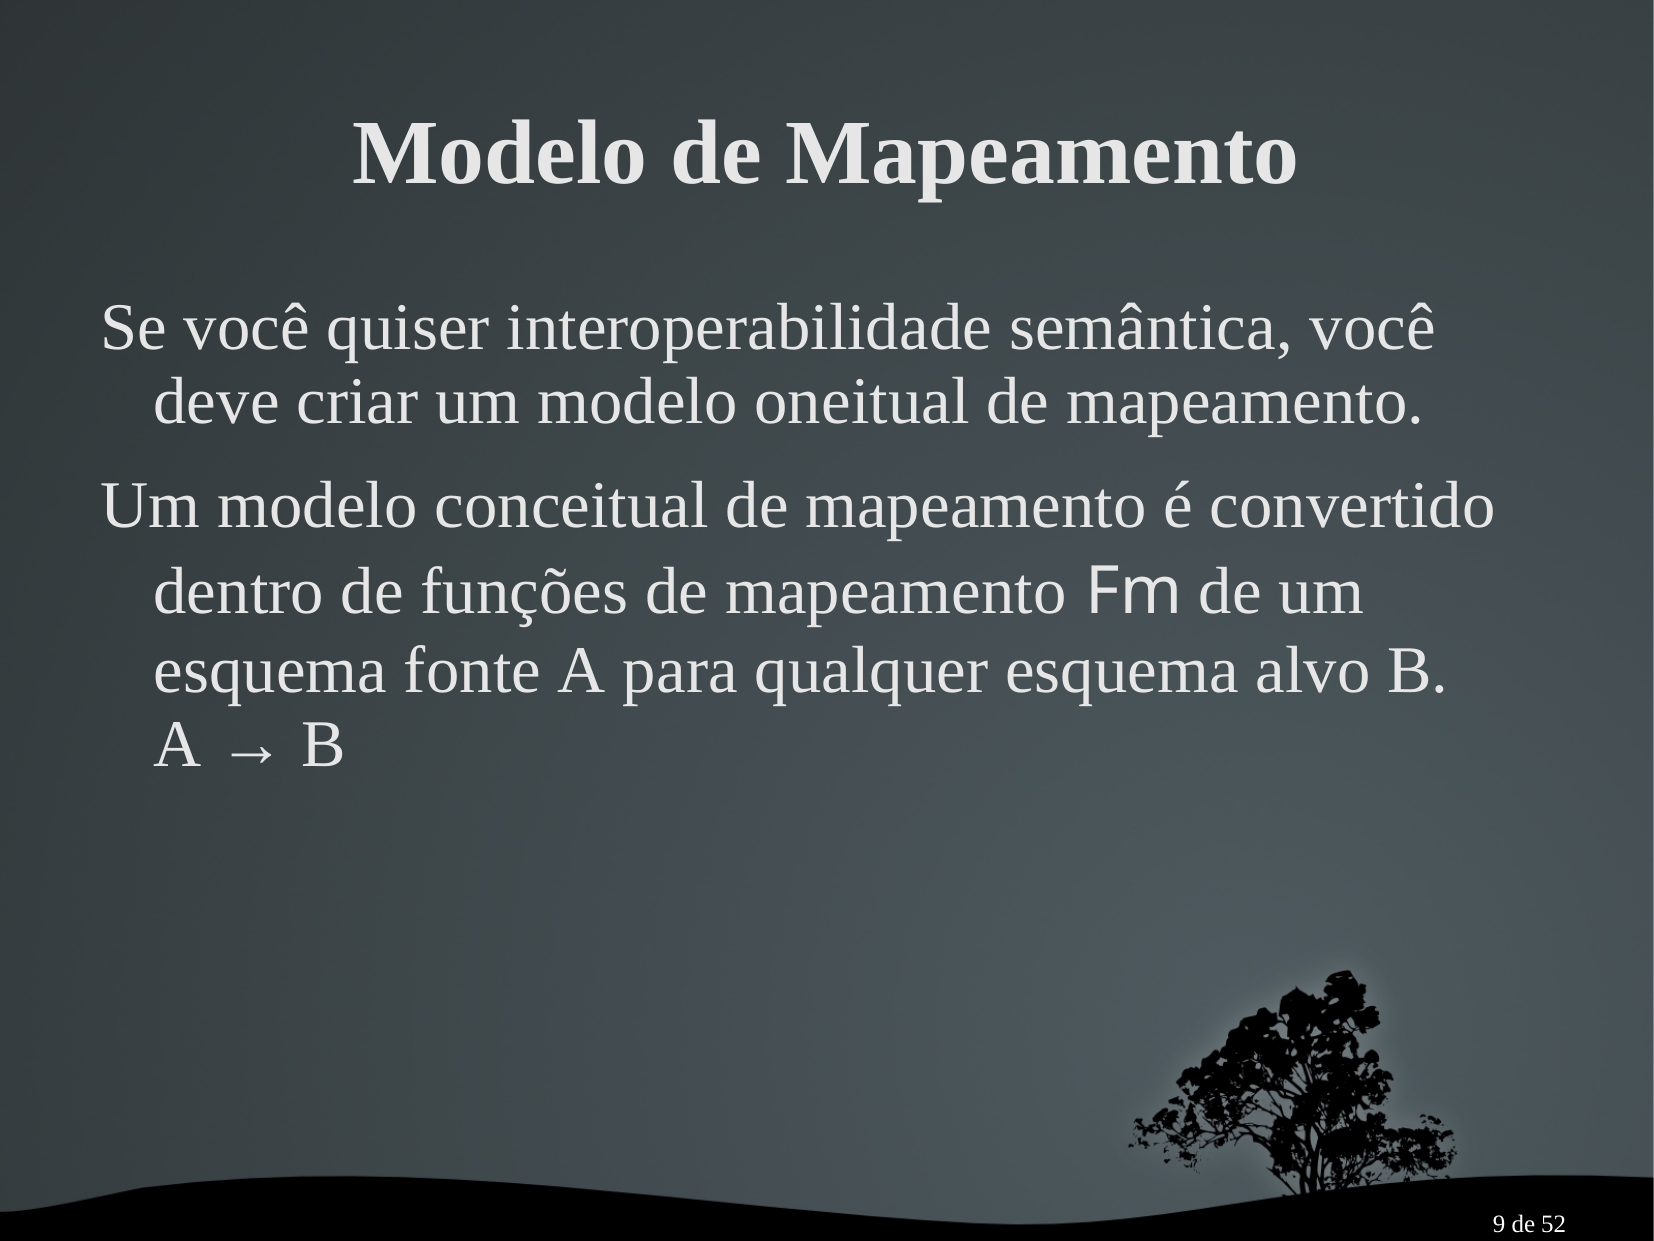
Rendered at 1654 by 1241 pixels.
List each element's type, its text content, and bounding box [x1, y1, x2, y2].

title Modelo de Mapeamento [82, 49, 1571, 257]
picture [0, 0, 1654, 1241]
list Se você quiser interoperabilidade semântica, você deve criar um modelo oneitual de mapeamento. Um modelo conceitual de mapeamento é convertido dentro de funções de mapeamento Fm de um esquema fonte A para qualquer esquema alvo B. A → B [82, 290, 1571, 1109]
